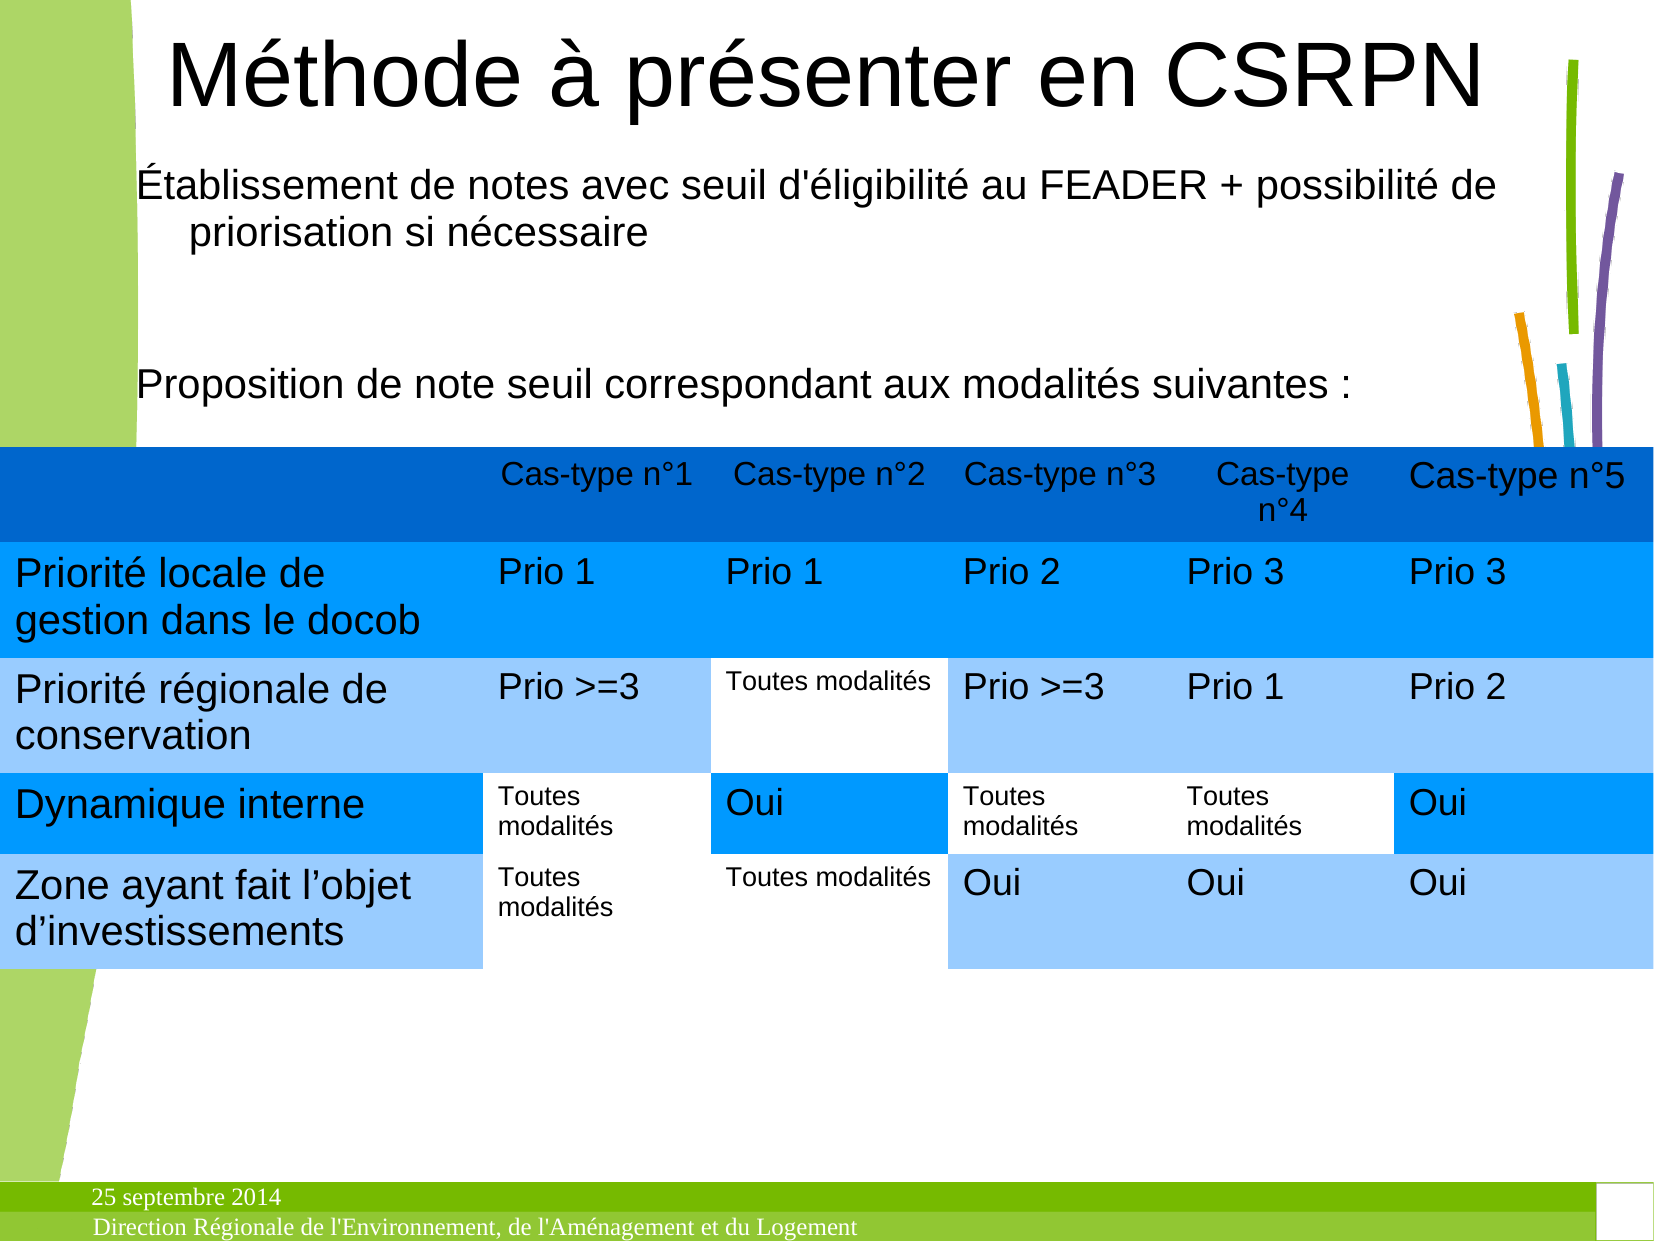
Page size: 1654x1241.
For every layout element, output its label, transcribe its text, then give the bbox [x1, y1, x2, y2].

table_cell Toutes modalités [483, 773, 711, 854]
title Méthode à présenter en CSRPN [0, 0, 1654, 146]
table_header [0, 447, 483, 542]
table_cell Prio 3 [1394, 542, 1654, 658]
table_cell Prio >=3 [948, 658, 1172, 773]
table_cell Toutes modalités [483, 854, 711, 969]
table_cell Toutes modalités [711, 658, 948, 773]
text_box Établissement de notes avec seuil d'éligibilité au FEADER + possibilité de priorisation si nécessaire Proposition de note seuil correspondant aux modalités suivantes : [118, 159, 1536, 447]
table_cell Oui [1394, 854, 1654, 969]
picture [0, 969, 1654, 1241]
table_cell Priorité régionale de conservation [0, 658, 483, 773]
table_cell Priorité locale de gestion dans le docob [0, 542, 483, 658]
table_header Cas-type n°2 [711, 447, 948, 542]
table_cell Oui [711, 773, 948, 854]
table_header Cas-type n°3 [948, 447, 1172, 542]
table_header Cas-type n°4 [1172, 447, 1394, 542]
table_header Cas-type n°1 [483, 447, 711, 542]
picture [0, 146, 1654, 447]
table_cell Toutes modalités [711, 854, 948, 969]
table_header Cas-type n°5 [1394, 447, 1654, 542]
table_cell Oui [1394, 773, 1654, 854]
table_cell Prio 1 [1172, 658, 1394, 773]
table_cell Toutes modalités [1172, 773, 1394, 854]
table_cell Prio 1 [711, 542, 948, 658]
table_cell Prio >=3 [483, 658, 711, 773]
table_cell Prio 2 [1394, 658, 1654, 773]
table_cell Toutes modalités [948, 773, 1172, 854]
table_cell Zone ayant fait l’objet d’investissements [0, 854, 483, 969]
table_cell Prio 1 [483, 542, 711, 658]
table_cell Prio 3 [1172, 542, 1394, 658]
table_cell Prio 2 [948, 542, 1172, 658]
table_cell Oui [948, 854, 1172, 969]
table_cell Dynamique interne [0, 773, 483, 854]
table_cell Oui [1172, 854, 1394, 969]
